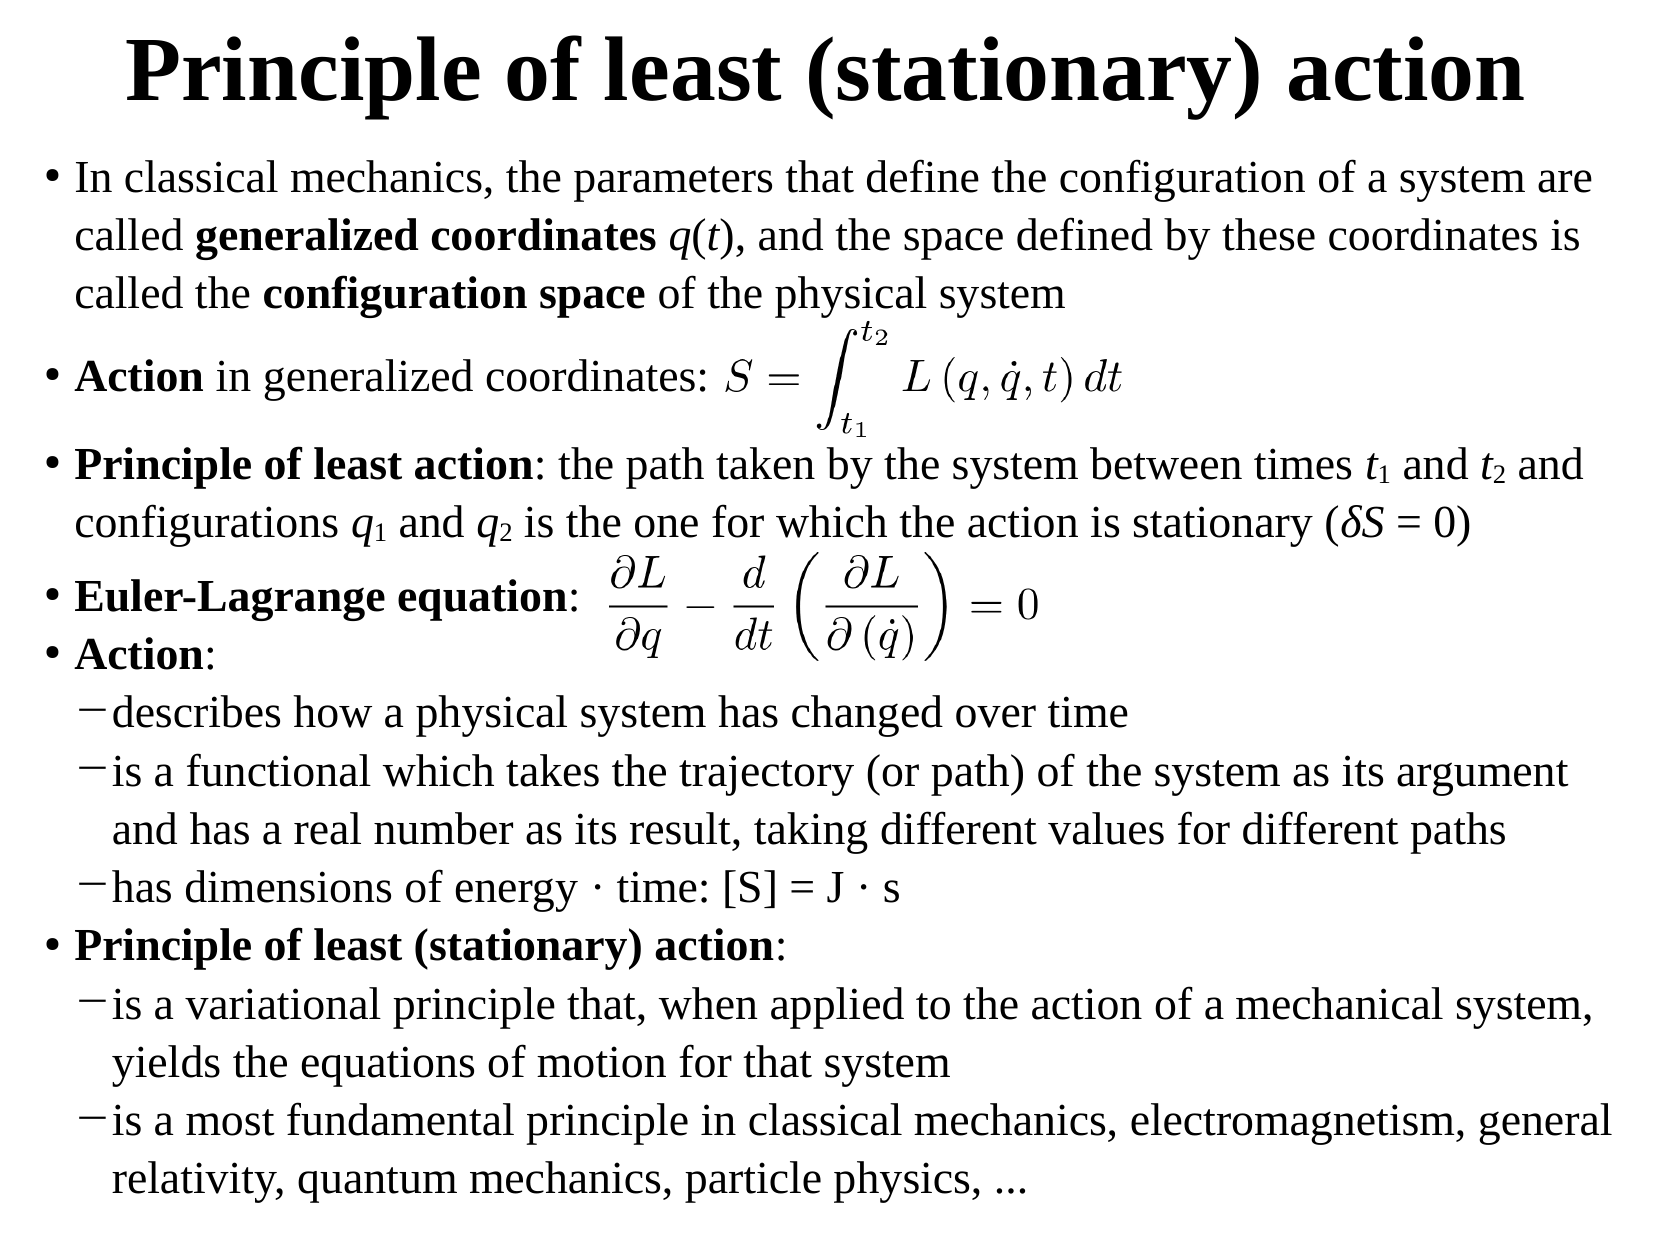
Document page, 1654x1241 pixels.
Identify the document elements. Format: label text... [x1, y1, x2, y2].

list In classical mechanics, the parameters that define the configuration of a system are called generalized coordinates q(t), and the space defined by these coordinates is called the configuration space of the physical system Action in generalized coordinates: Principle of least action: the path taken by the system between times t1 and t2 and configurations q1 and q2 is the one for which the action is stationary (δS = 0) Euler-Lagrange equation: Action: describes how a physical system has changed over time is a functional which takes the trajectory (or path) of the system as its argument and has a real number as its result, taking different values for different paths has dimensions of energy · time: [S] = J · s Principle of least (stationary) action: is a variational principle that, when applied to the action of a mechanical system, yields the equations of motion for that system is a most fundamental principle in classical mechanics, electromagnetism, general relativity, quantum mechanics, particle physics, ... [44, 144, 1620, 1205]
title Principle of least (stationary) action [82, 18, 1571, 121]
picture [725, 320, 1122, 438]
picture [609, 552, 1038, 661]
